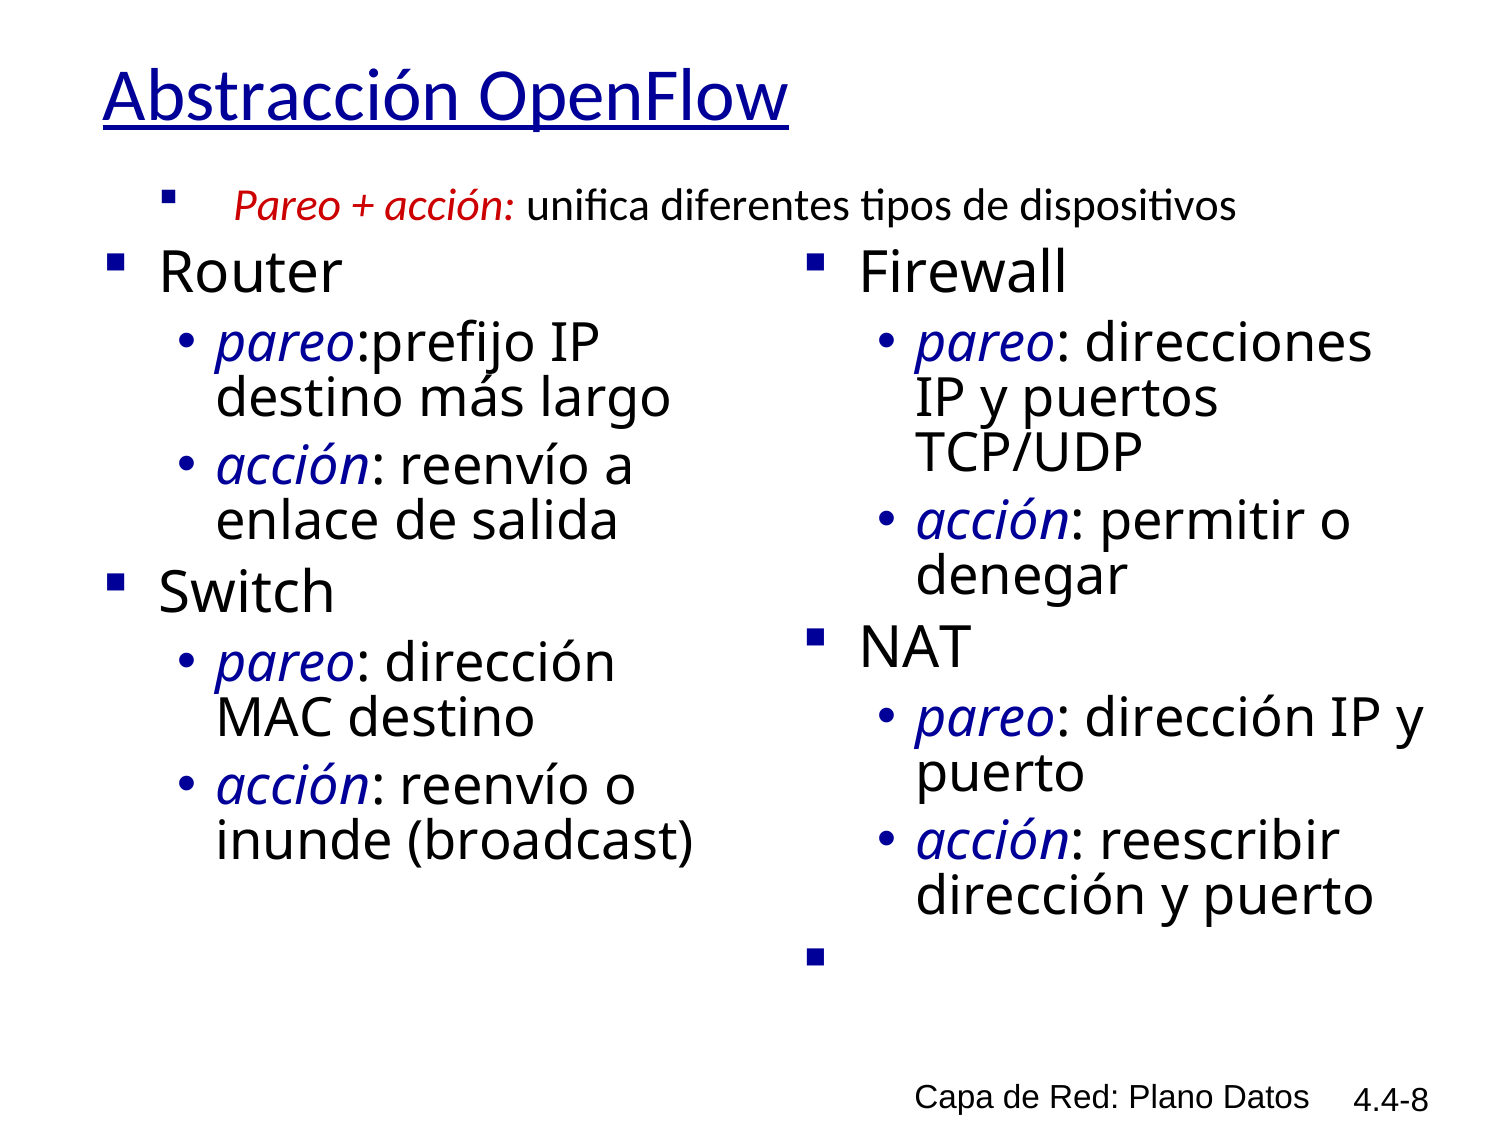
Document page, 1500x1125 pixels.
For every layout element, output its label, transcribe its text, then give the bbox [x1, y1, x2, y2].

list Router pareo:prefijo IP destino más largo acción: reenvío a enlace de salida Switch pareo: dirección MAC destino acción: reenvío o inunde (broadcast) [87, 237, 754, 1096]
text_box Pareo + acción: unifica diferentes tipos de dispositivos [143, 167, 1253, 238]
list Firewall pareo: direcciones IP y puertos TCP/UDP acción: permitir o denegar NAT pareo: dirección IP y puerto acción: reescribir dirección y puerto [787, 237, 1454, 1096]
title Abstracción OpenFlow [87, 37, 1468, 144]
